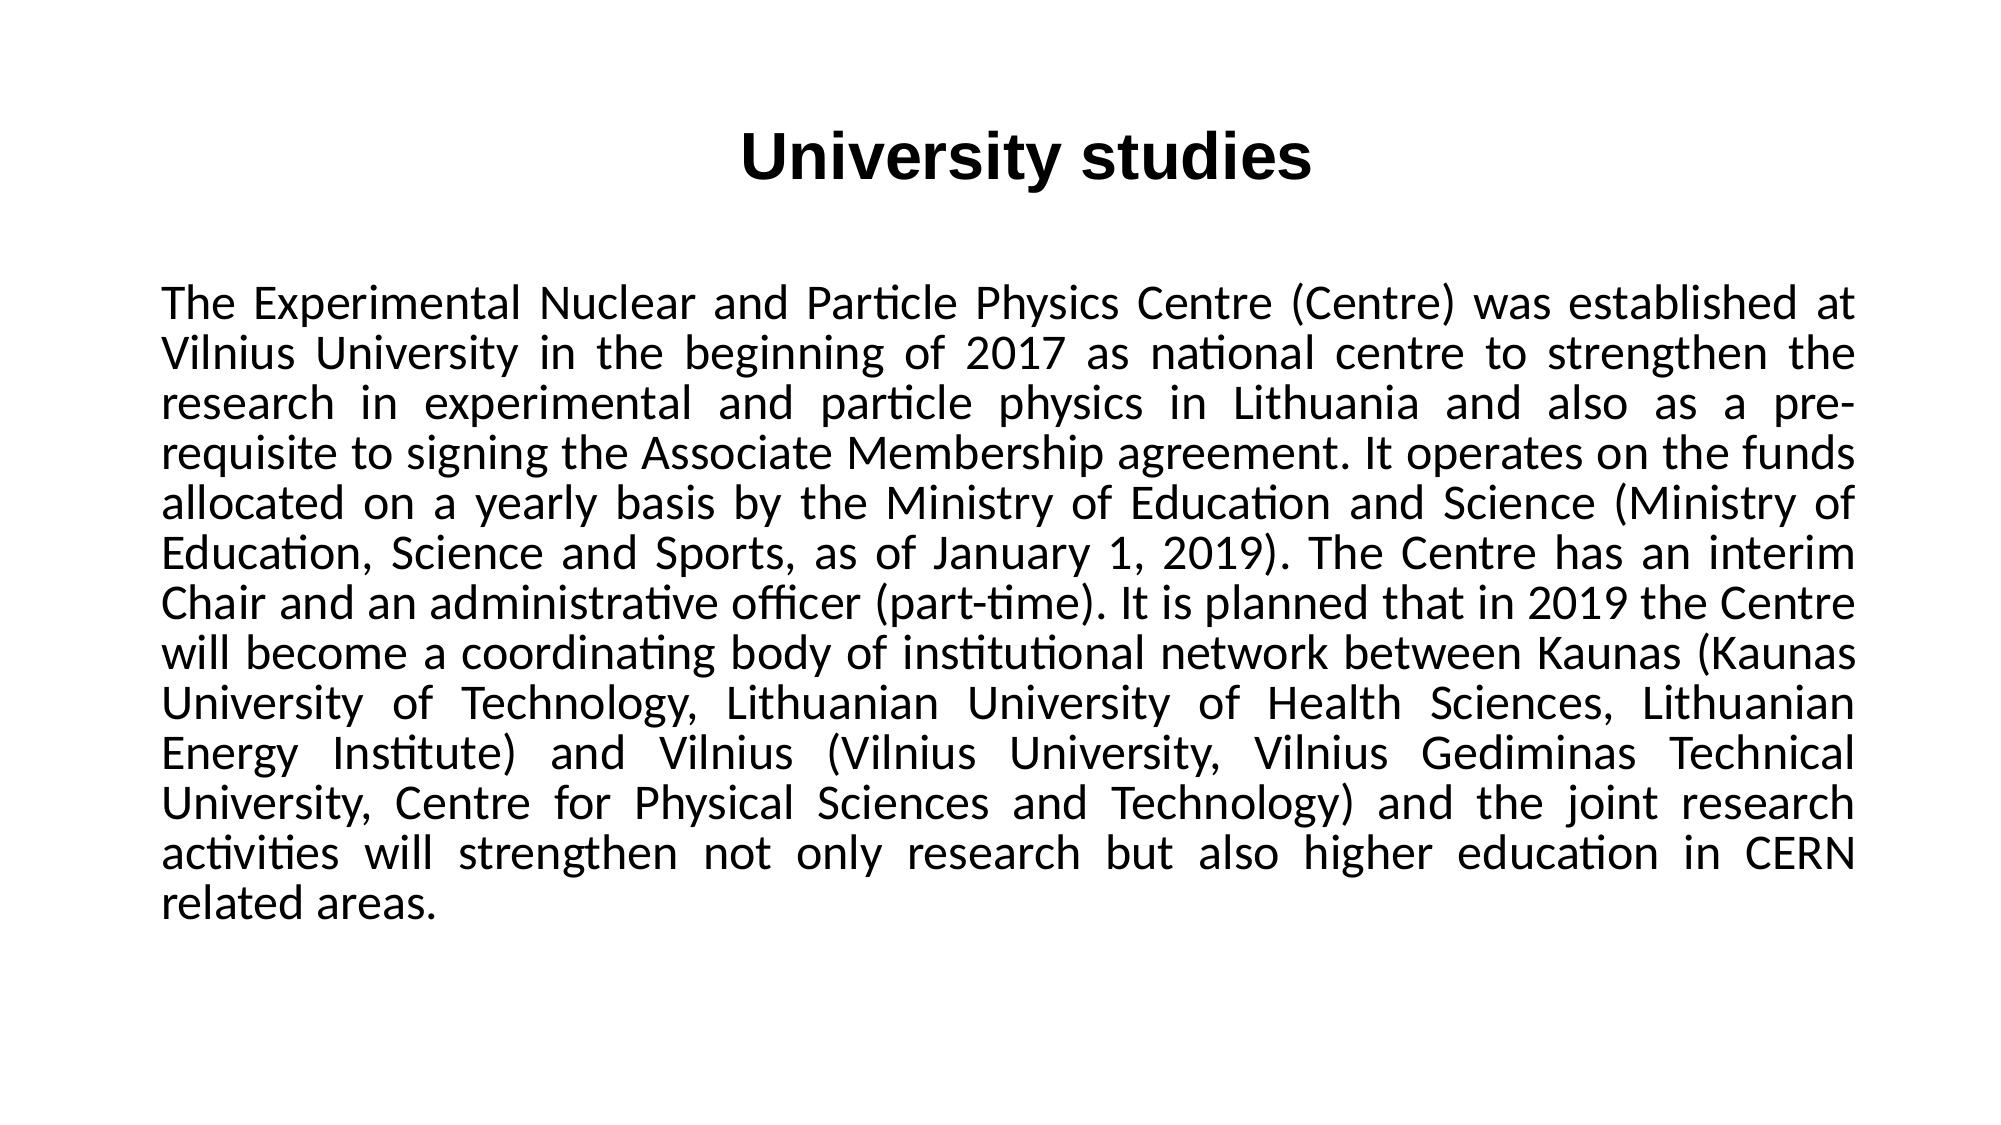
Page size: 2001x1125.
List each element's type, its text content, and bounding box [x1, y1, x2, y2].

text_box The Experimental Nuclear and Particle Physics Centre (Centre) was established at Vilnius University in the beginning of 2017 as national centre to strengthen the research in experimental and particle physics in Lithuania and also as a pre-requisite to signing the Associate Membership agreement. It operates on the funds allocated on a yearly basis by the Ministry of Education and Science (Ministry of Education, Science and Sports, as of January 1, 2019). The Centre has an interim Chair and an administrative officer (part-time). It is planned that in 2019 the Centre will become a coordinating body of institutional network between Kaunas (Kaunas University of Technology, Lithuanian University of Health Sciences, Lithuanian Energy Institute) and Vilnius (Vilnius University, Vilnius Gediminas Technical University, Centre for Physical Sciences and Technology) and the joint research activities will strengthen not only research but also higher education in CERN related areas. [146, 275, 1878, 940]
text_box University studies [401, 112, 1654, 219]
